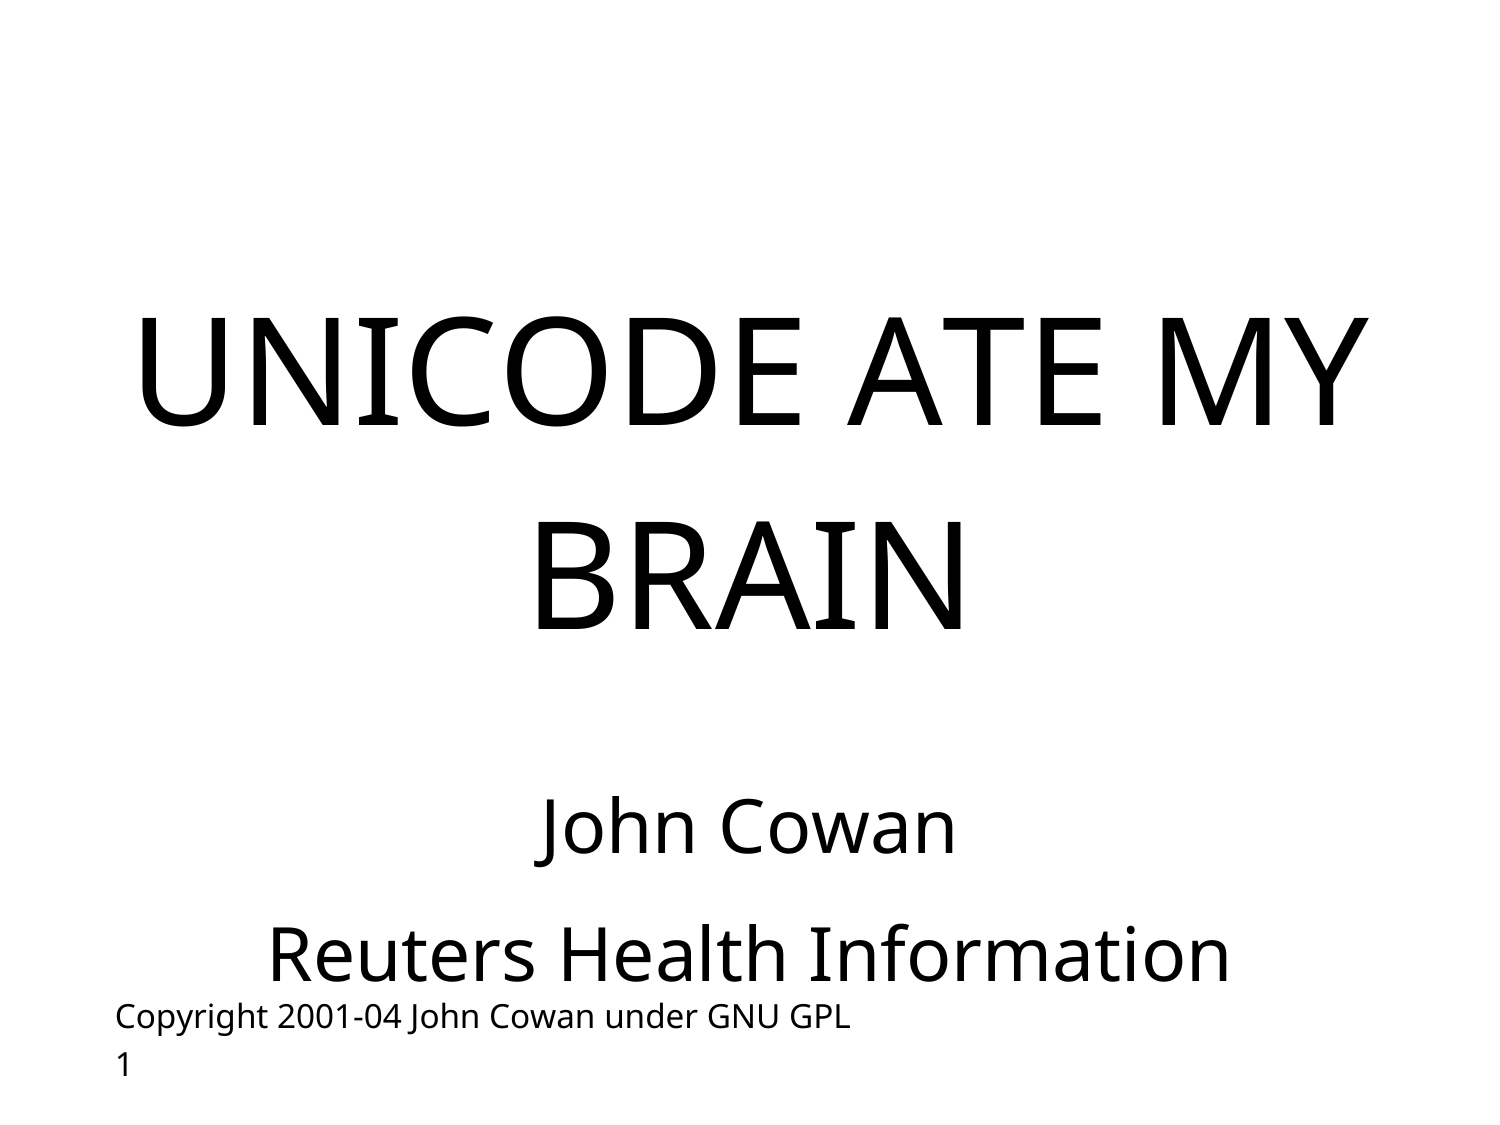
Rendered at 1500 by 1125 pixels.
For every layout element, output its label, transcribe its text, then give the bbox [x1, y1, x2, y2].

subtitle John Cowan Reuters Health Information [225, 637, 1276, 960]
title UNICODE ATE MY BRAIN [112, 288, 1388, 650]
